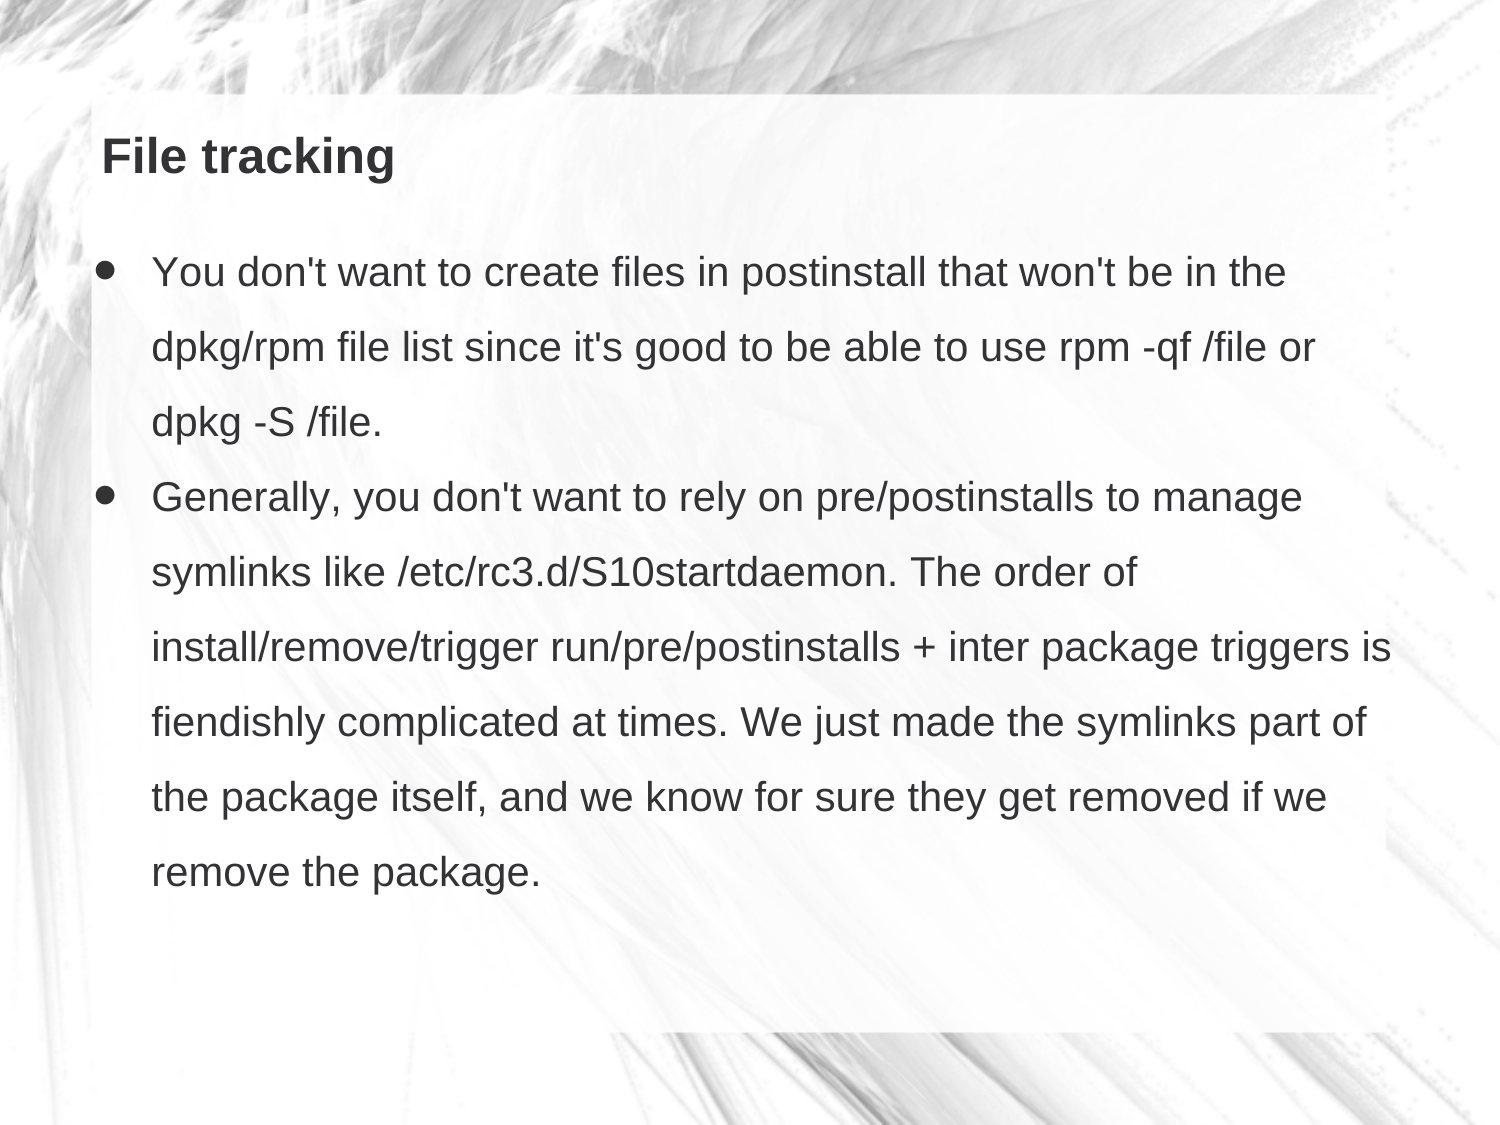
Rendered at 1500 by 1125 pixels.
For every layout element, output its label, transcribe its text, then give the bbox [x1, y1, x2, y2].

list You don't want to create files in postinstall that won't be in the dpkg/rpm file list since it's good to be able to use rpm -qf /file or dpkg -S /file. Generally, you don't want to rely on pre/postinstalls to manage symlinks like /etc/rc3.d/S10startdaemon. The order of install/remove/trigger run/pre/postinstalls + inter package triggers is fiendishly complicated at times. We just made the symlinks part of the package itself, and we know for sure they get removed if we remove the package. [61, 204, 1412, 1047]
picture [0, 0, 1500, 1125]
title File tracking [61, 108, 1412, 204]
